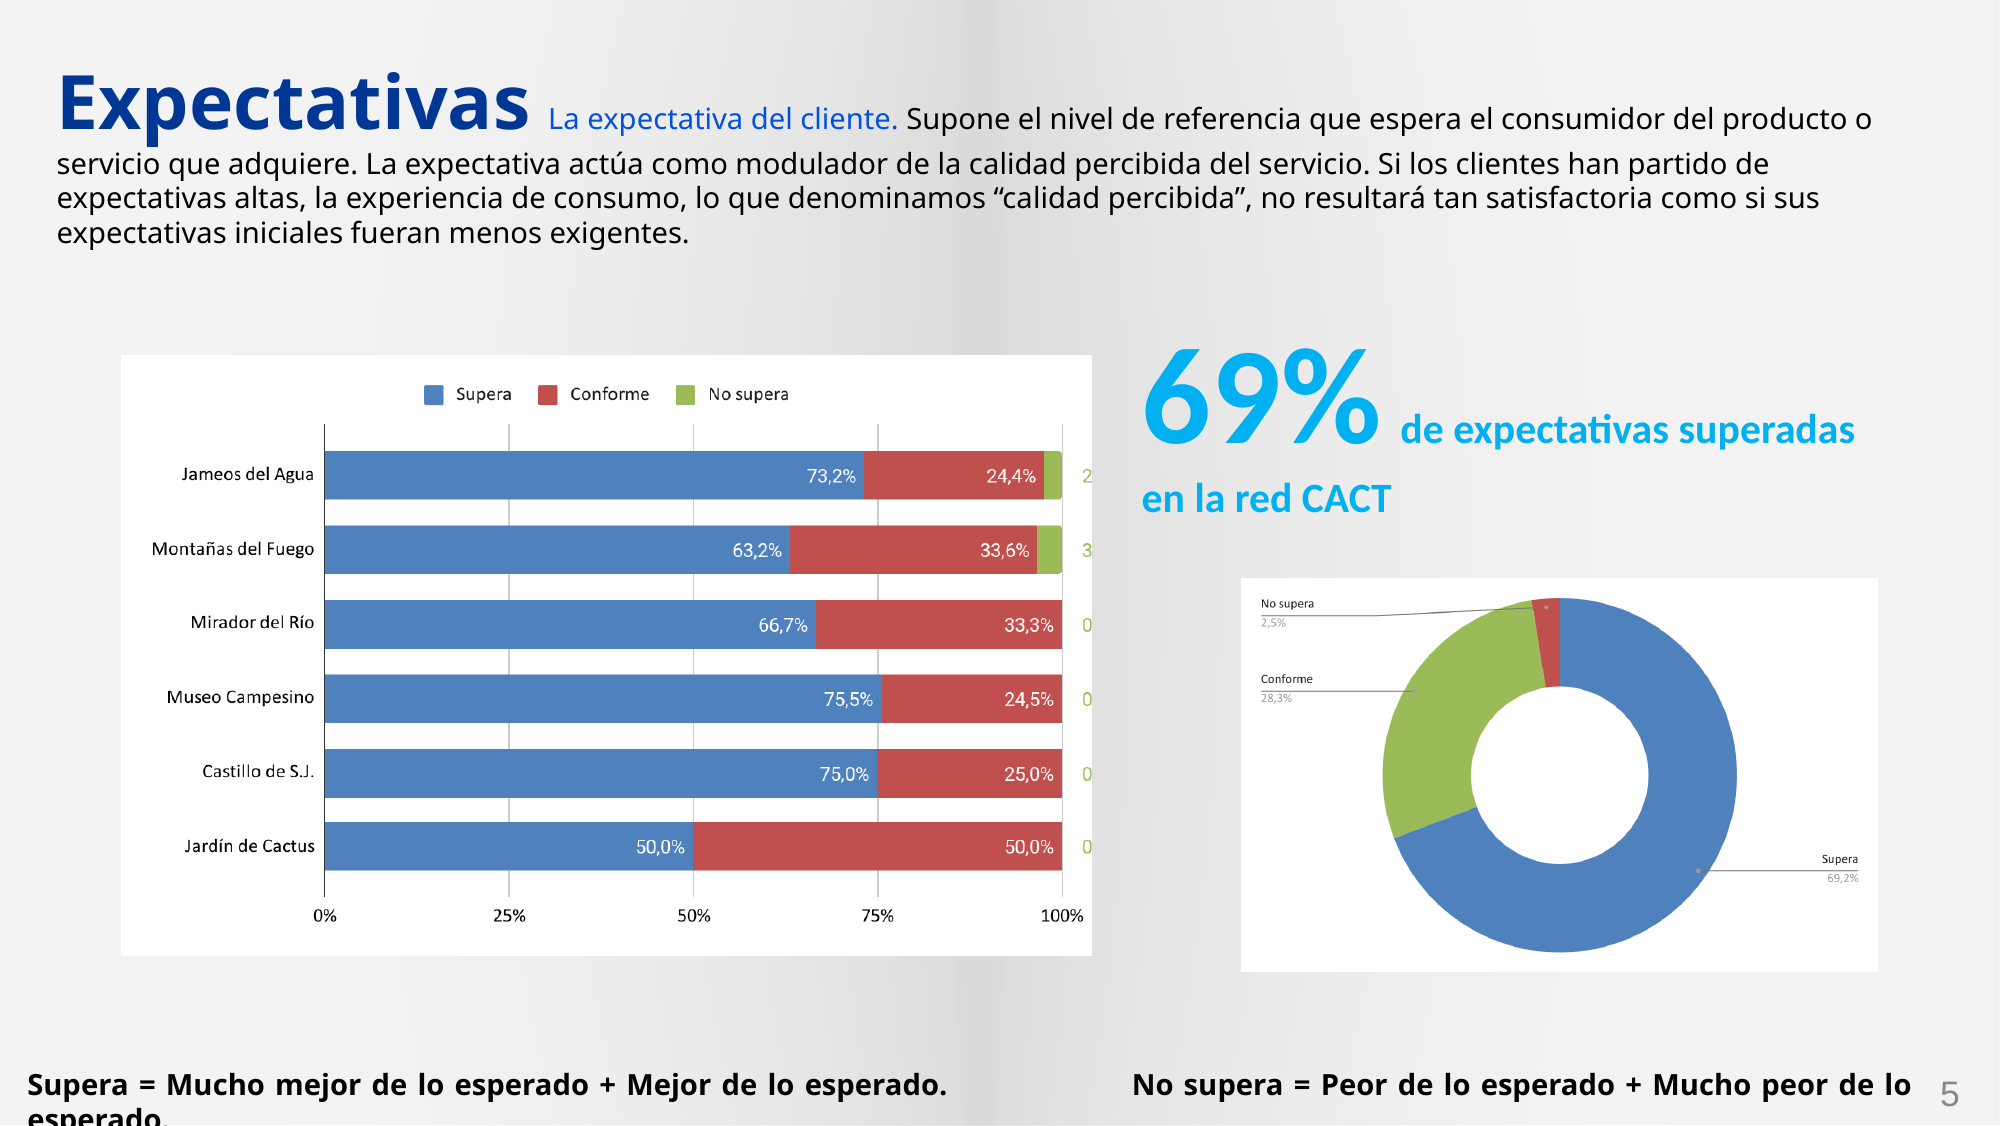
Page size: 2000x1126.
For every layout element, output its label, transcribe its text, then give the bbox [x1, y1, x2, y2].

text_box Expectativas La expectativa del cliente. Supone el nivel de referencia que espera el consumidor del producto o servicio que adquiere. La expectativa actúa como modulador de la calidad percibida del servicio. Si los clientes han partido de expectativas altas, la experiencia de consumo, lo que denominamos “calidad percibida”, no resultará tan satisfactoria como si sus expectativas iniciales fueran menos exigentes. [38, 0, 1960, 305]
picture [1241, 578, 1878, 972]
text_box 69% de expectativas superadas en la red CACT [1126, 298, 1894, 623]
slide_number 5 [1609, 1062, 1960, 1122]
list Supera = Mucho mejor de lo esperado + Mejor de lo esperado. No supera = Peor de lo esperado + Mucho peor de lo esperado. [27, 1066, 1914, 1126]
picture [121, 355, 1092, 956]
